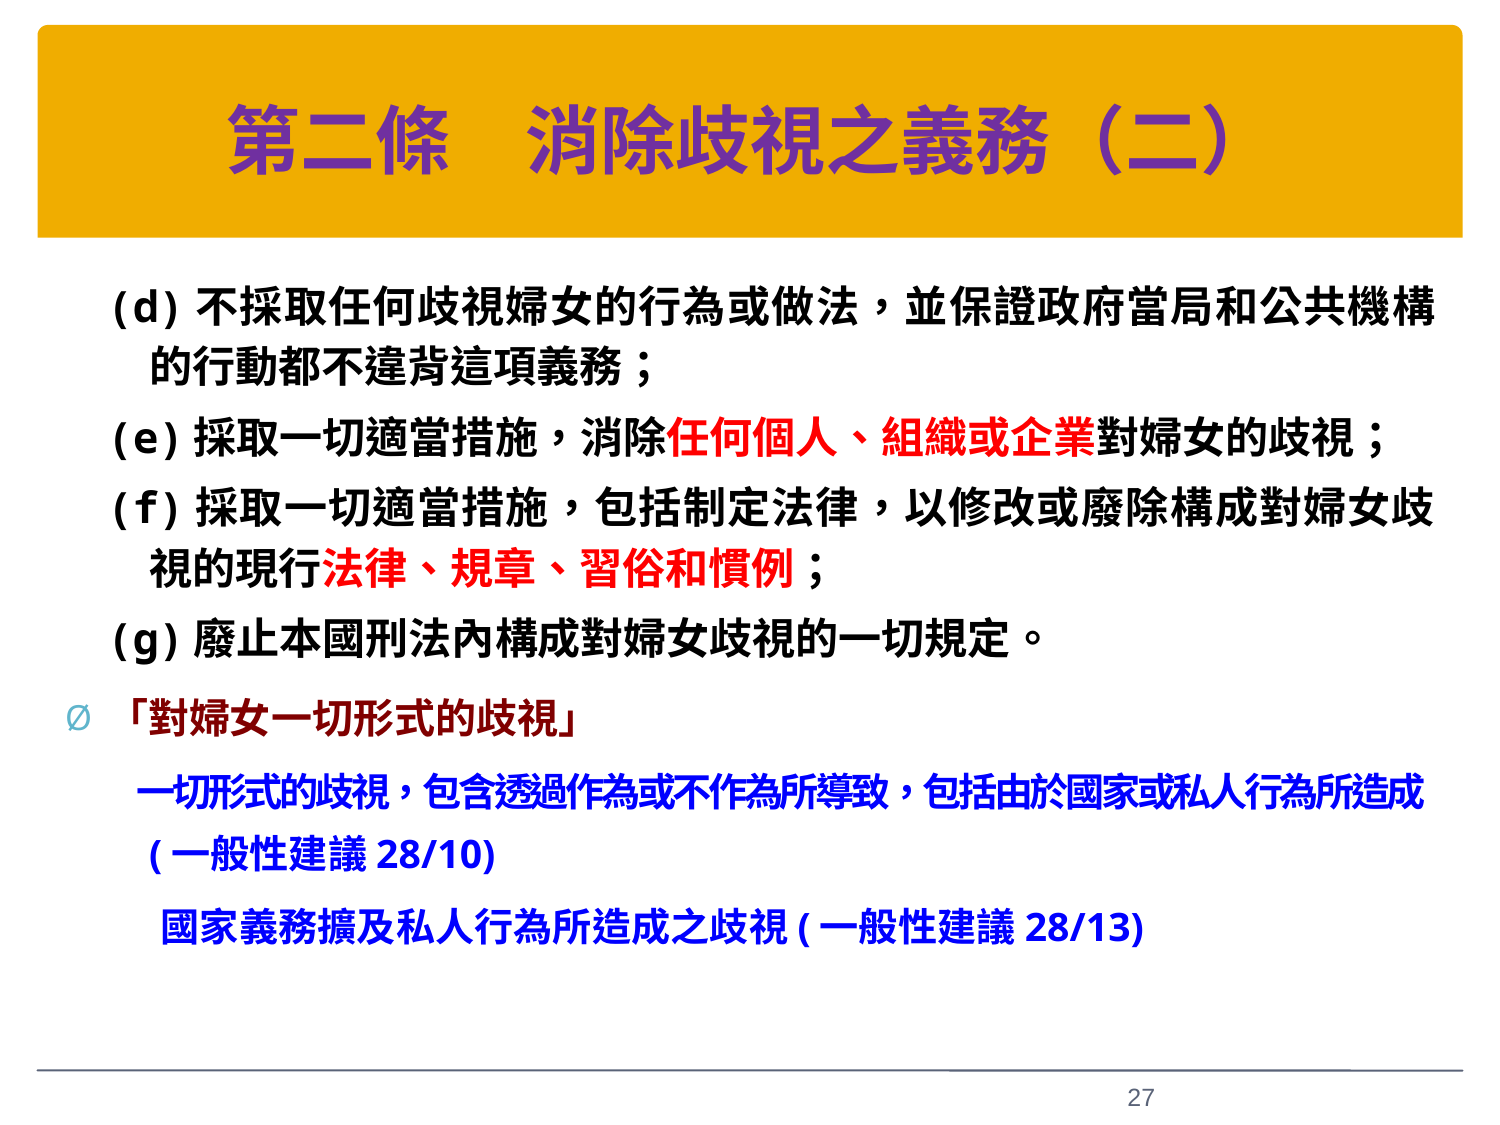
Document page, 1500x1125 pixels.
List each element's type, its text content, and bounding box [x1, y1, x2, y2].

title 第二條 消除歧視之義務（二） [50, 45, 1451, 233]
text_box <編號> [1112, 1069, 1463, 1123]
list (d)不採取任何歧視婦女的行為或做法，並保證政府當局和公共機構的行動都不違背這項義務； (e)採取一切適當措施，消除任何個人、組織或企業對婦女的歧視； (f)採取一切適當措施，包括制定法律，以修改或廢除構成對婦女歧視的現行法律、規章、習俗和慣例； (g)廢止本國刑法內構成對婦女歧視的一切規定。 「對婦女一切形式的歧視」 一切形式的歧視，包含透過作為或不作為所導致，包括由於國家或私人行為所造成(一般性建議28/10) 國家義務擴及私人行為所造成之歧視(一般性建議28/13) [50, 262, 1451, 1051]
